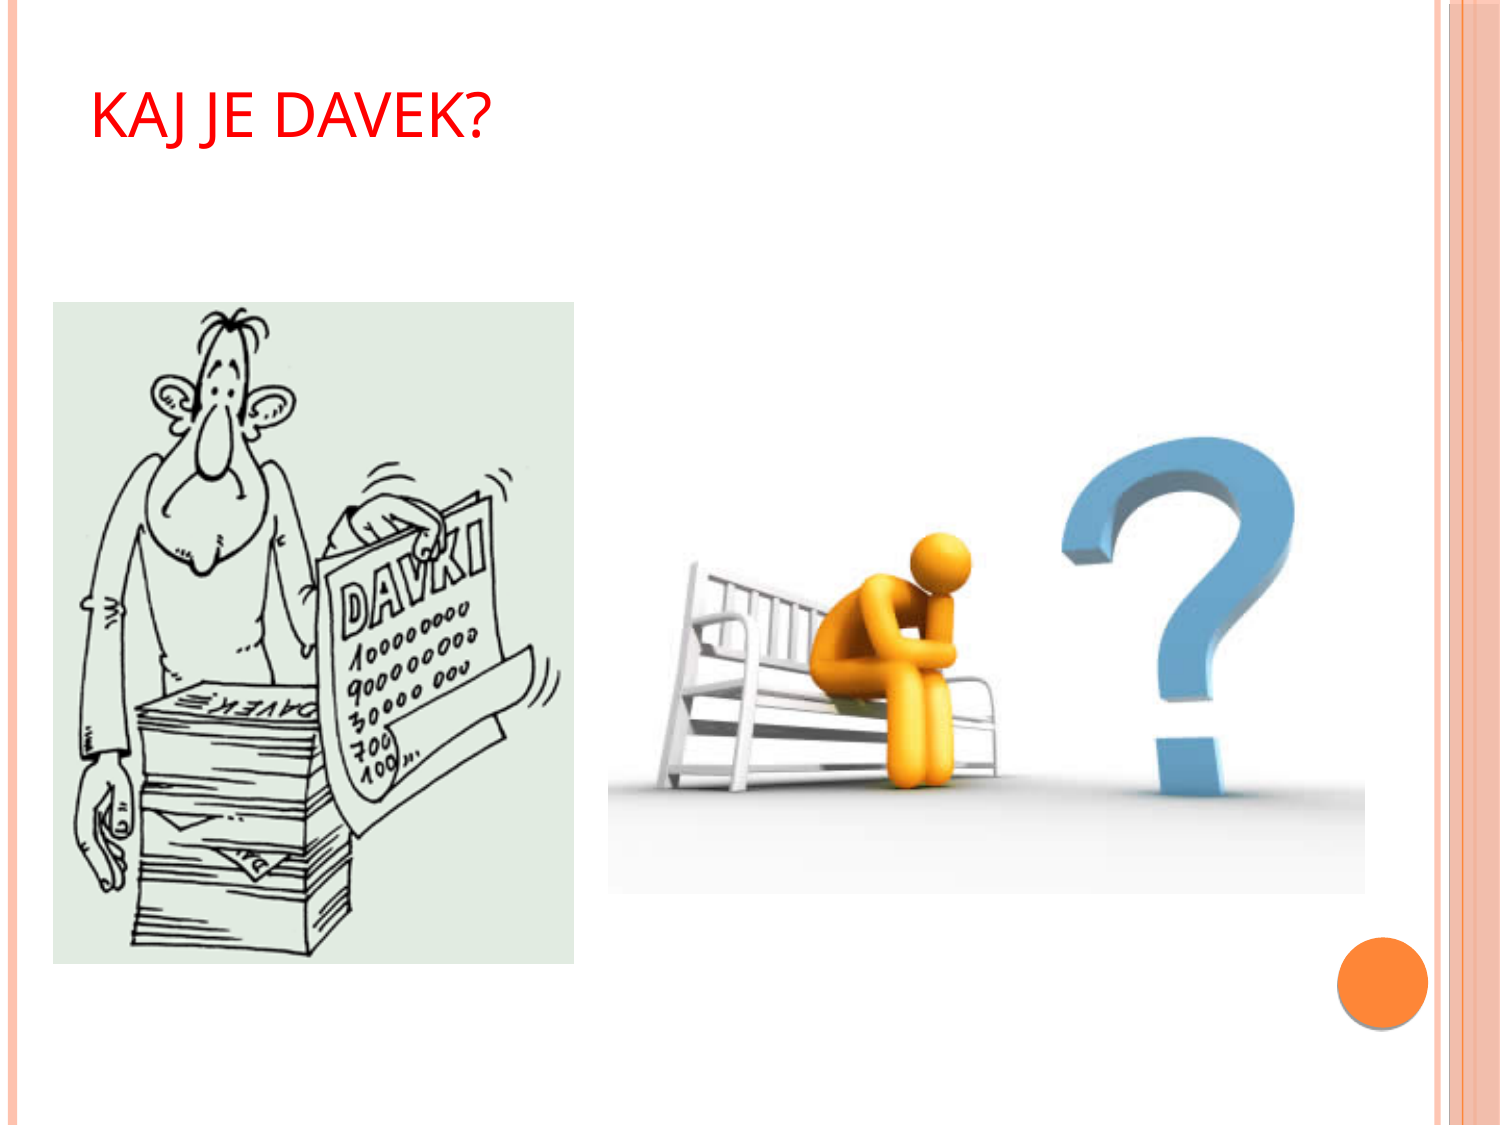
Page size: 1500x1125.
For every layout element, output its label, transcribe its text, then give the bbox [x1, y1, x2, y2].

picture [53, 302, 574, 965]
picture [608, 326, 1365, 894]
title Kaj je davek? [75, 45, 1300, 233]
